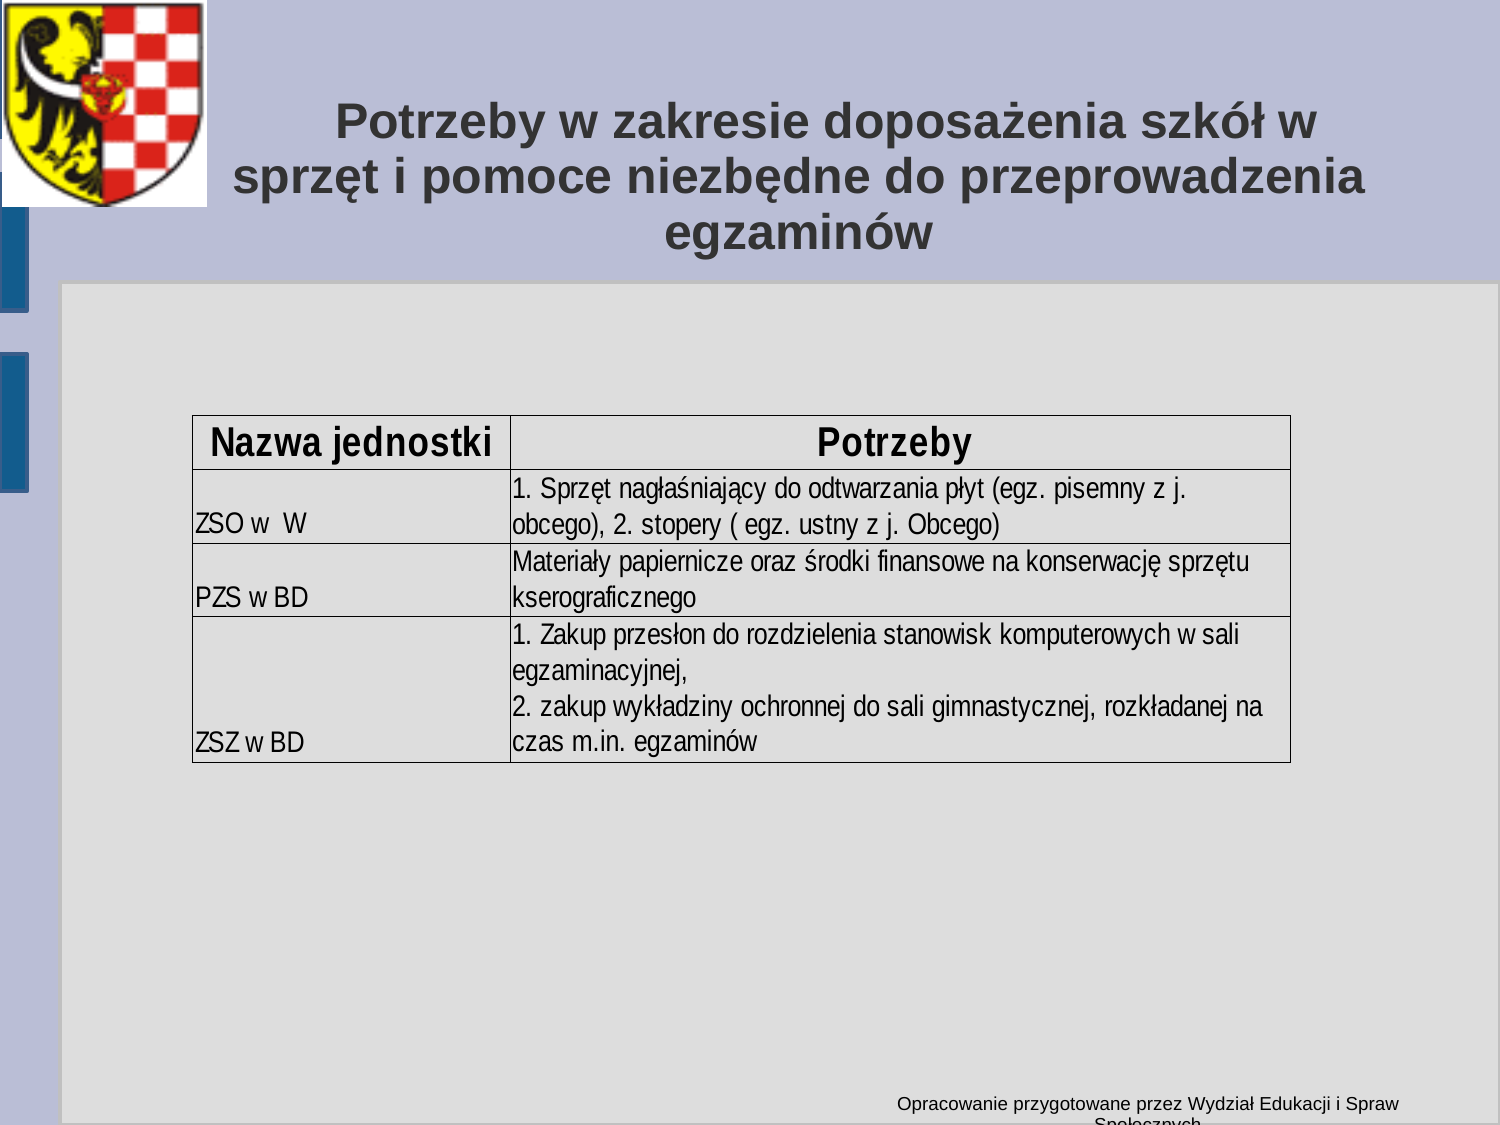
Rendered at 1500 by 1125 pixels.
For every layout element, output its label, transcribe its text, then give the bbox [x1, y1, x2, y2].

title Potrzeby w zakresie doposażenia szkół w sprzęt i pomoce niezbędne do przeprowadzenia egzaminów [206, 82, 1392, 271]
picture [2, 0, 207, 207]
chart [190, 413, 1500, 1125]
